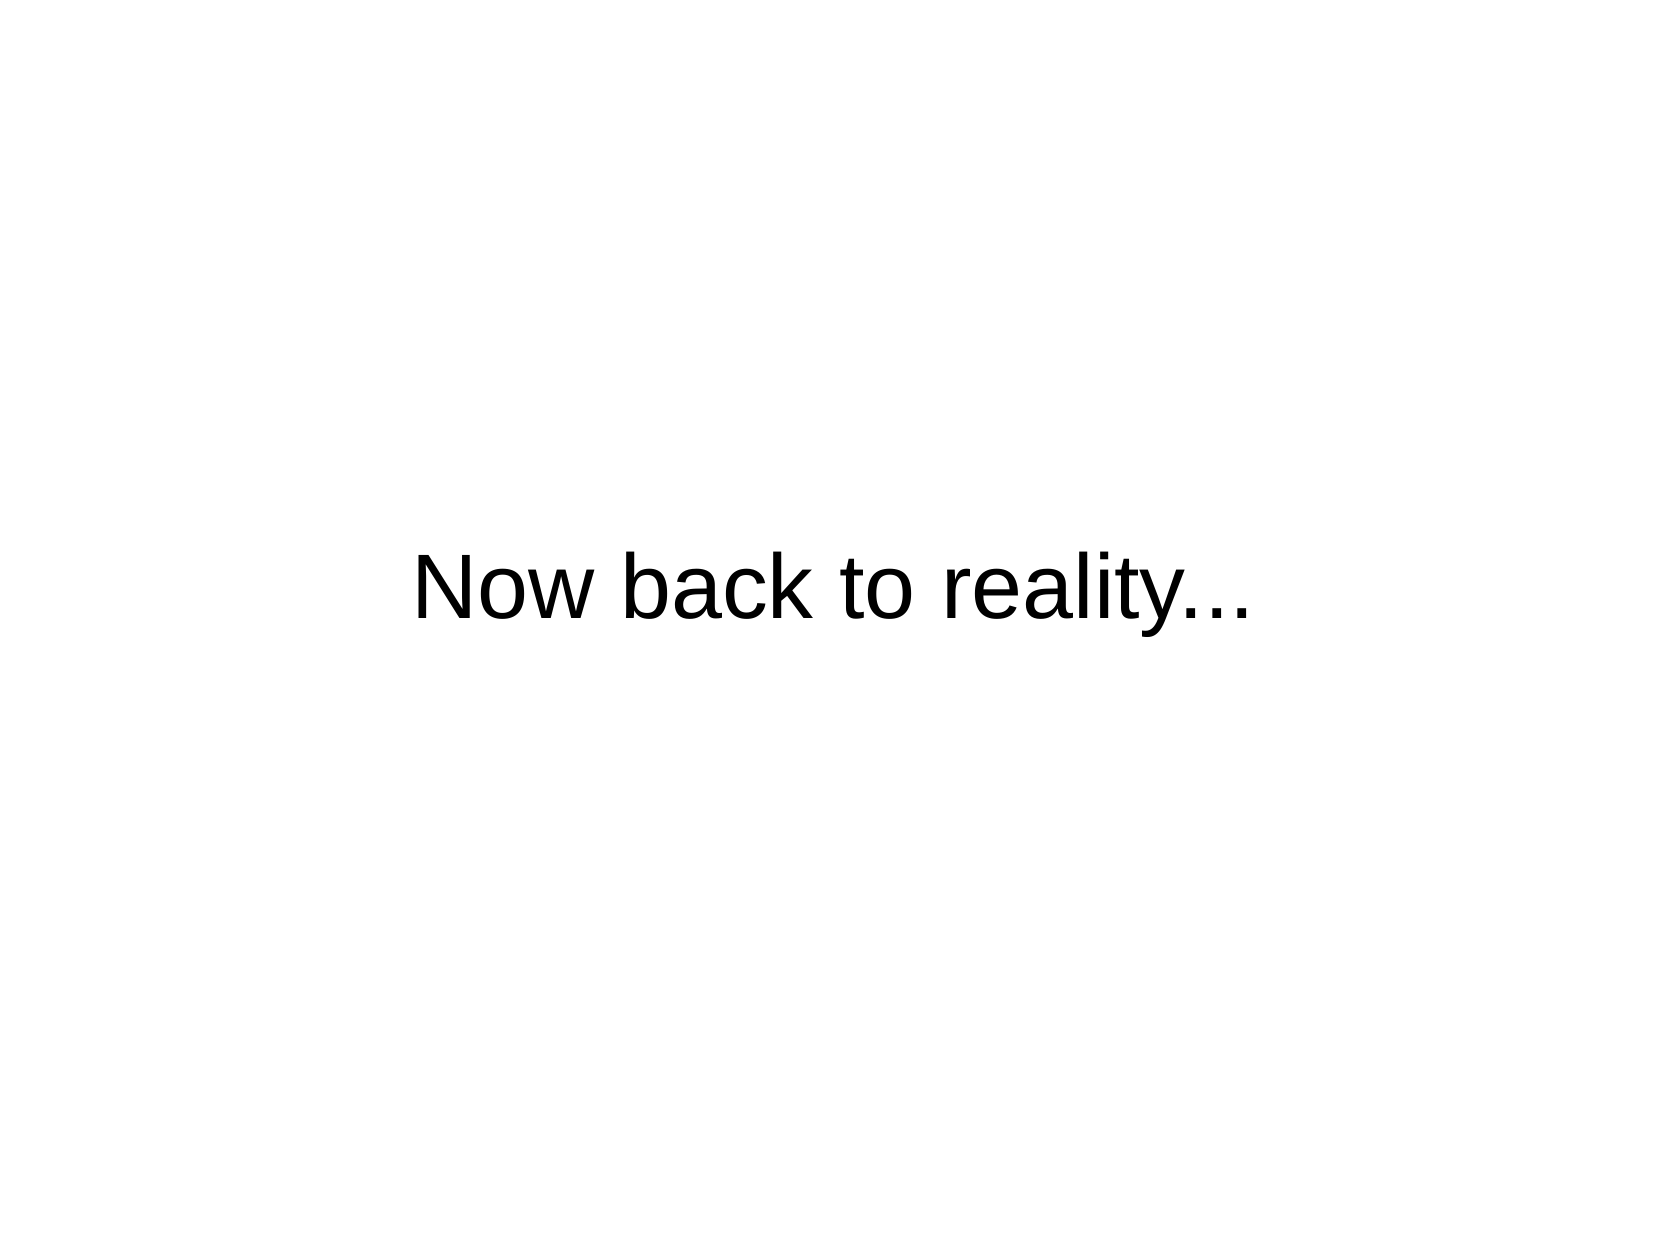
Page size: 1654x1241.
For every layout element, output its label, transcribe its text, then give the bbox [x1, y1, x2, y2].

title Now back to reality... [90, 482, 1579, 691]
